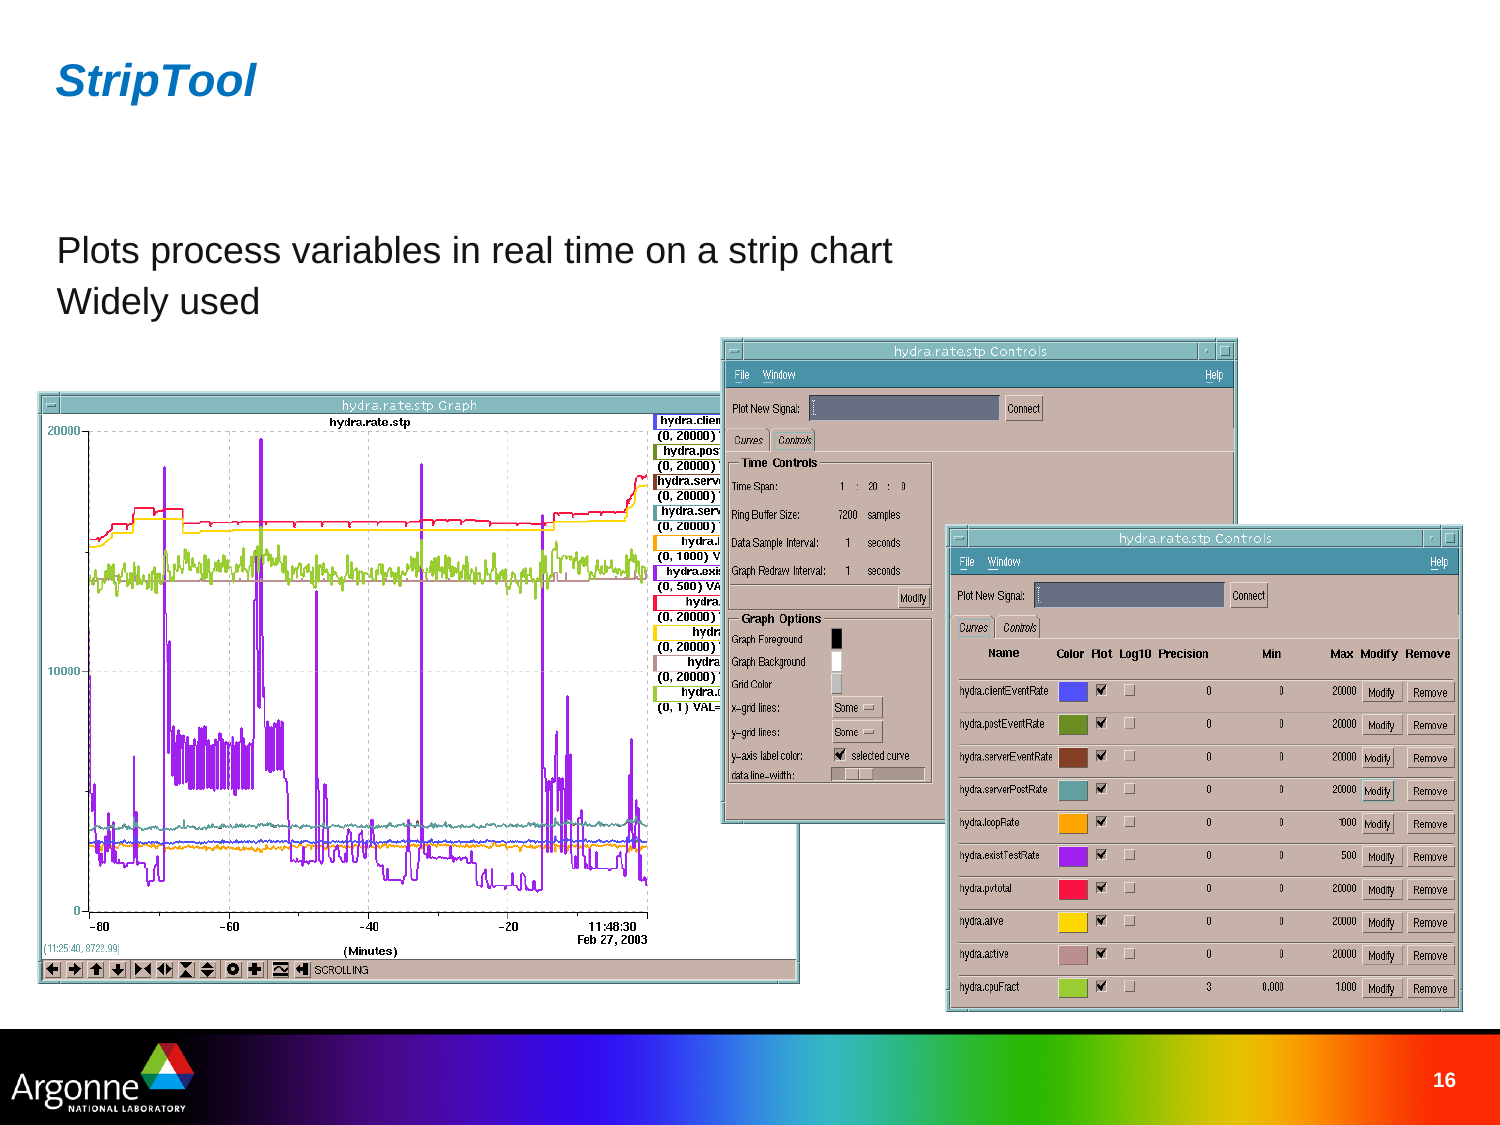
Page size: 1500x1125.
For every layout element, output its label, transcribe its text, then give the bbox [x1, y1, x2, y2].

picture [0, 1029, 1500, 1125]
title StripTool [55, 48, 1361, 118]
list Plots process variables in real time on a strip chart Widely used [56, 229, 1359, 524]
picture [37, 337, 1463, 1012]
